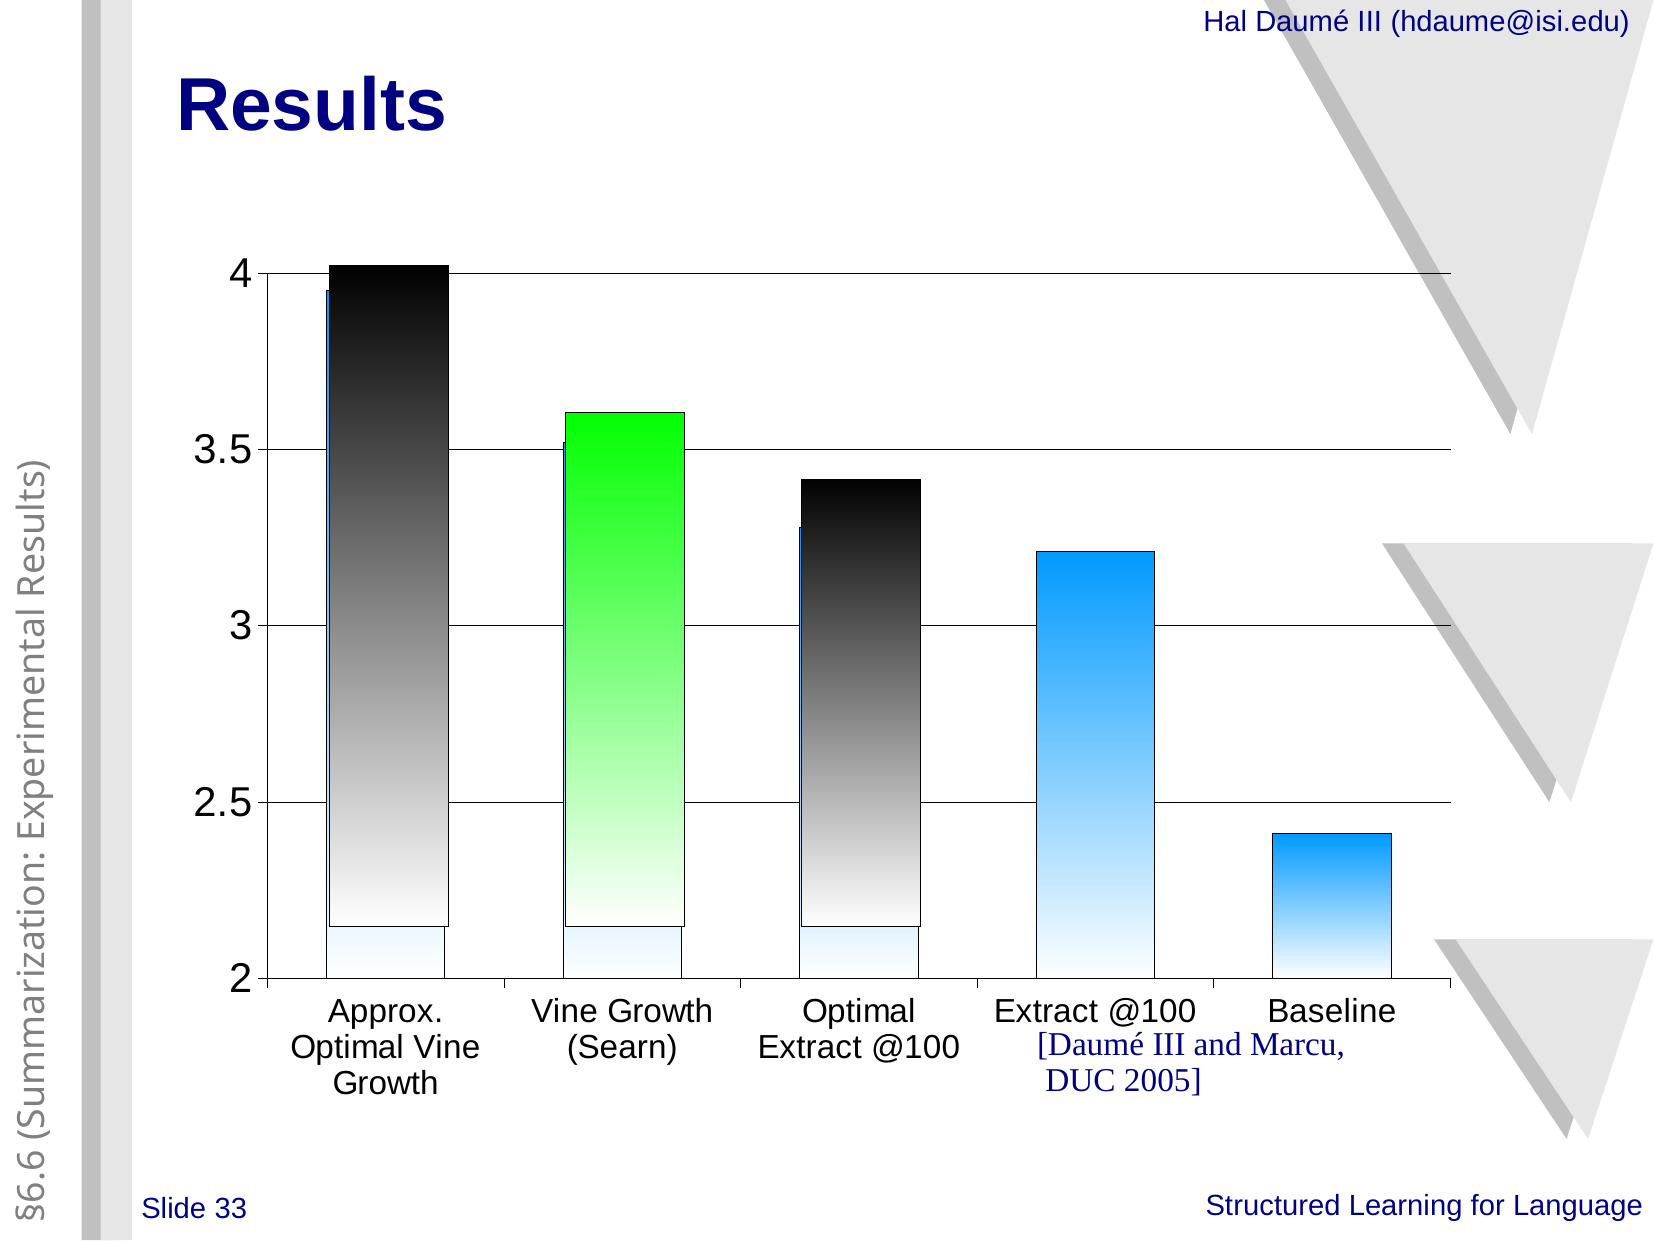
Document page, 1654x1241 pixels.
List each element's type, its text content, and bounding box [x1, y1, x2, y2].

text_box [801, 479, 921, 927]
text_box §6.6 (Summarization: Experimental Results) [4, 490, 65, 1223]
text_box [565, 412, 685, 927]
text_box [329, 265, 449, 927]
title Results [176, 44, 1509, 166]
text_box [Daumé III and Marcu, DUC 2005] [1037, 1025, 1346, 1119]
chart [167, 210, 1477, 1120]
